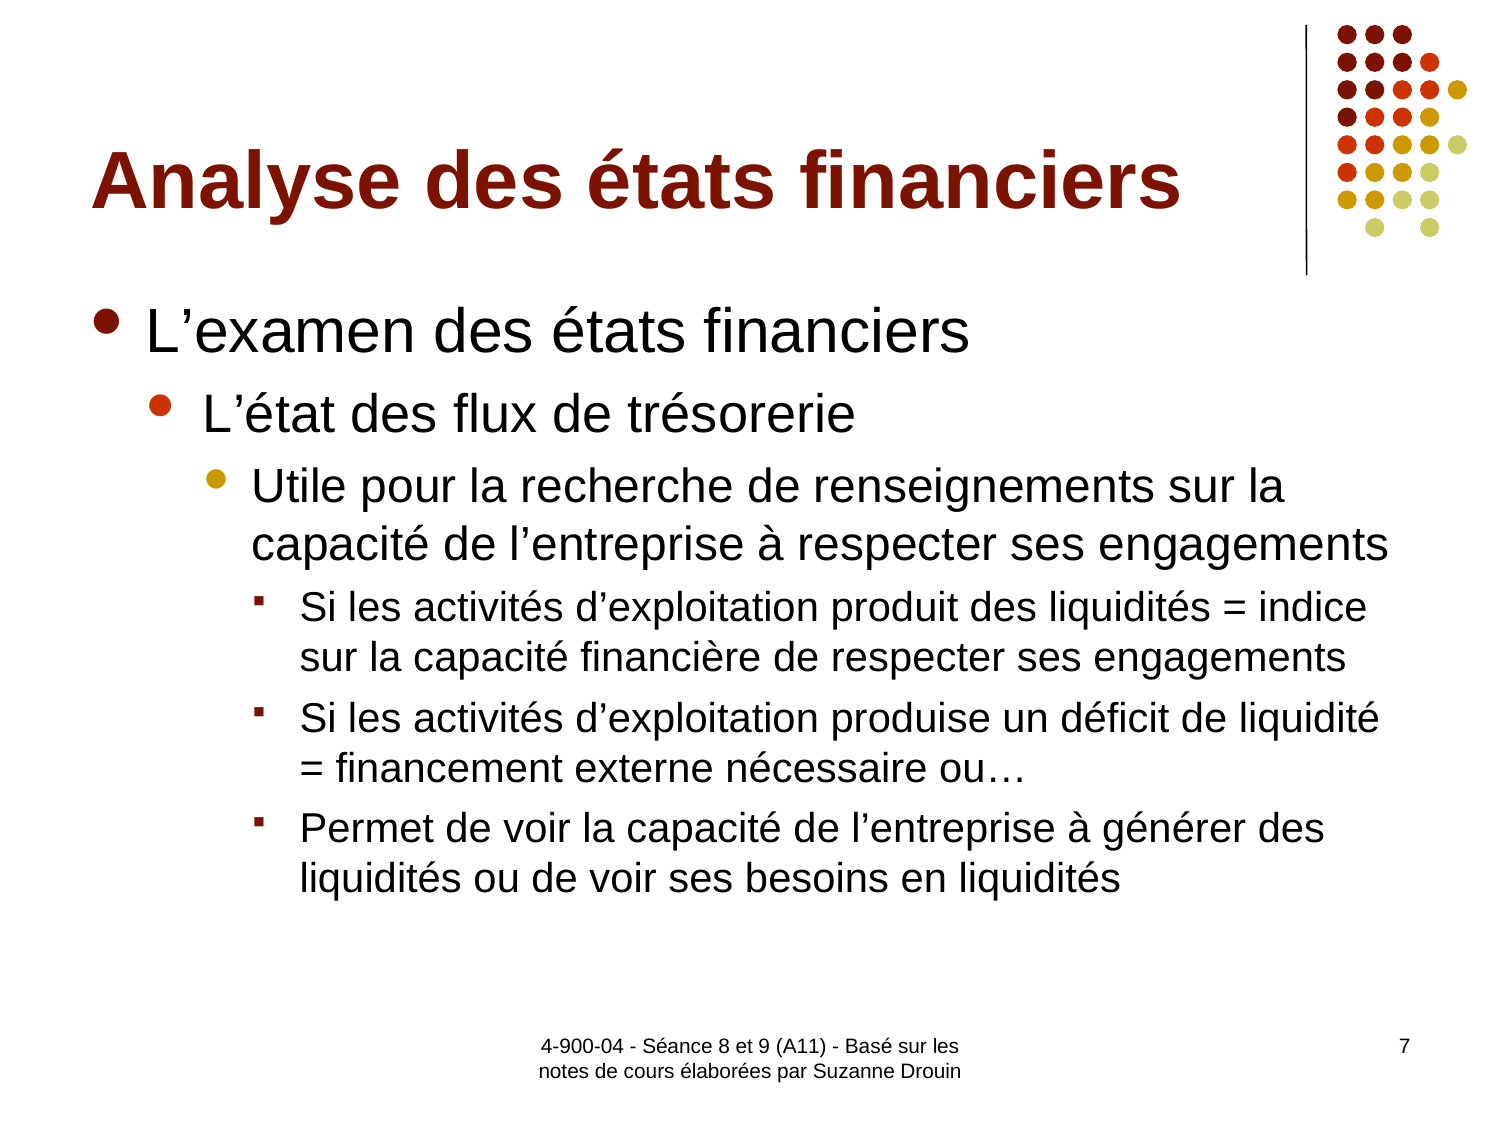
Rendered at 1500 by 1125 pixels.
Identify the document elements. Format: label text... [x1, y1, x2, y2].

text_box <numéro> [1074, 1025, 1426, 1101]
text_box L’examen des états financiers L’état des flux de trésorerie Utile pour la recherche de renseignements sur la capacité de l’entreprise à respecter ses engagements Si les activités d’exploitation produit des liquidités = indice sur la capacité financière de respecter ses engagements Si les activités d’exploitation produise un déficit de liquidité = financement externe nécessaire ou… Permet de voir la capacité de l’entreprise à générer des liquidités ou de voir ses besoins en liquidités [75, 282, 1426, 1006]
text_box 4-900-04 - Séance 8 et 9 (A11) - Basé sur les notes de cours élaborées par Suzanne Drouin [512, 1025, 988, 1101]
text_box Analyse des états financiers [74, 20, 1313, 233]
